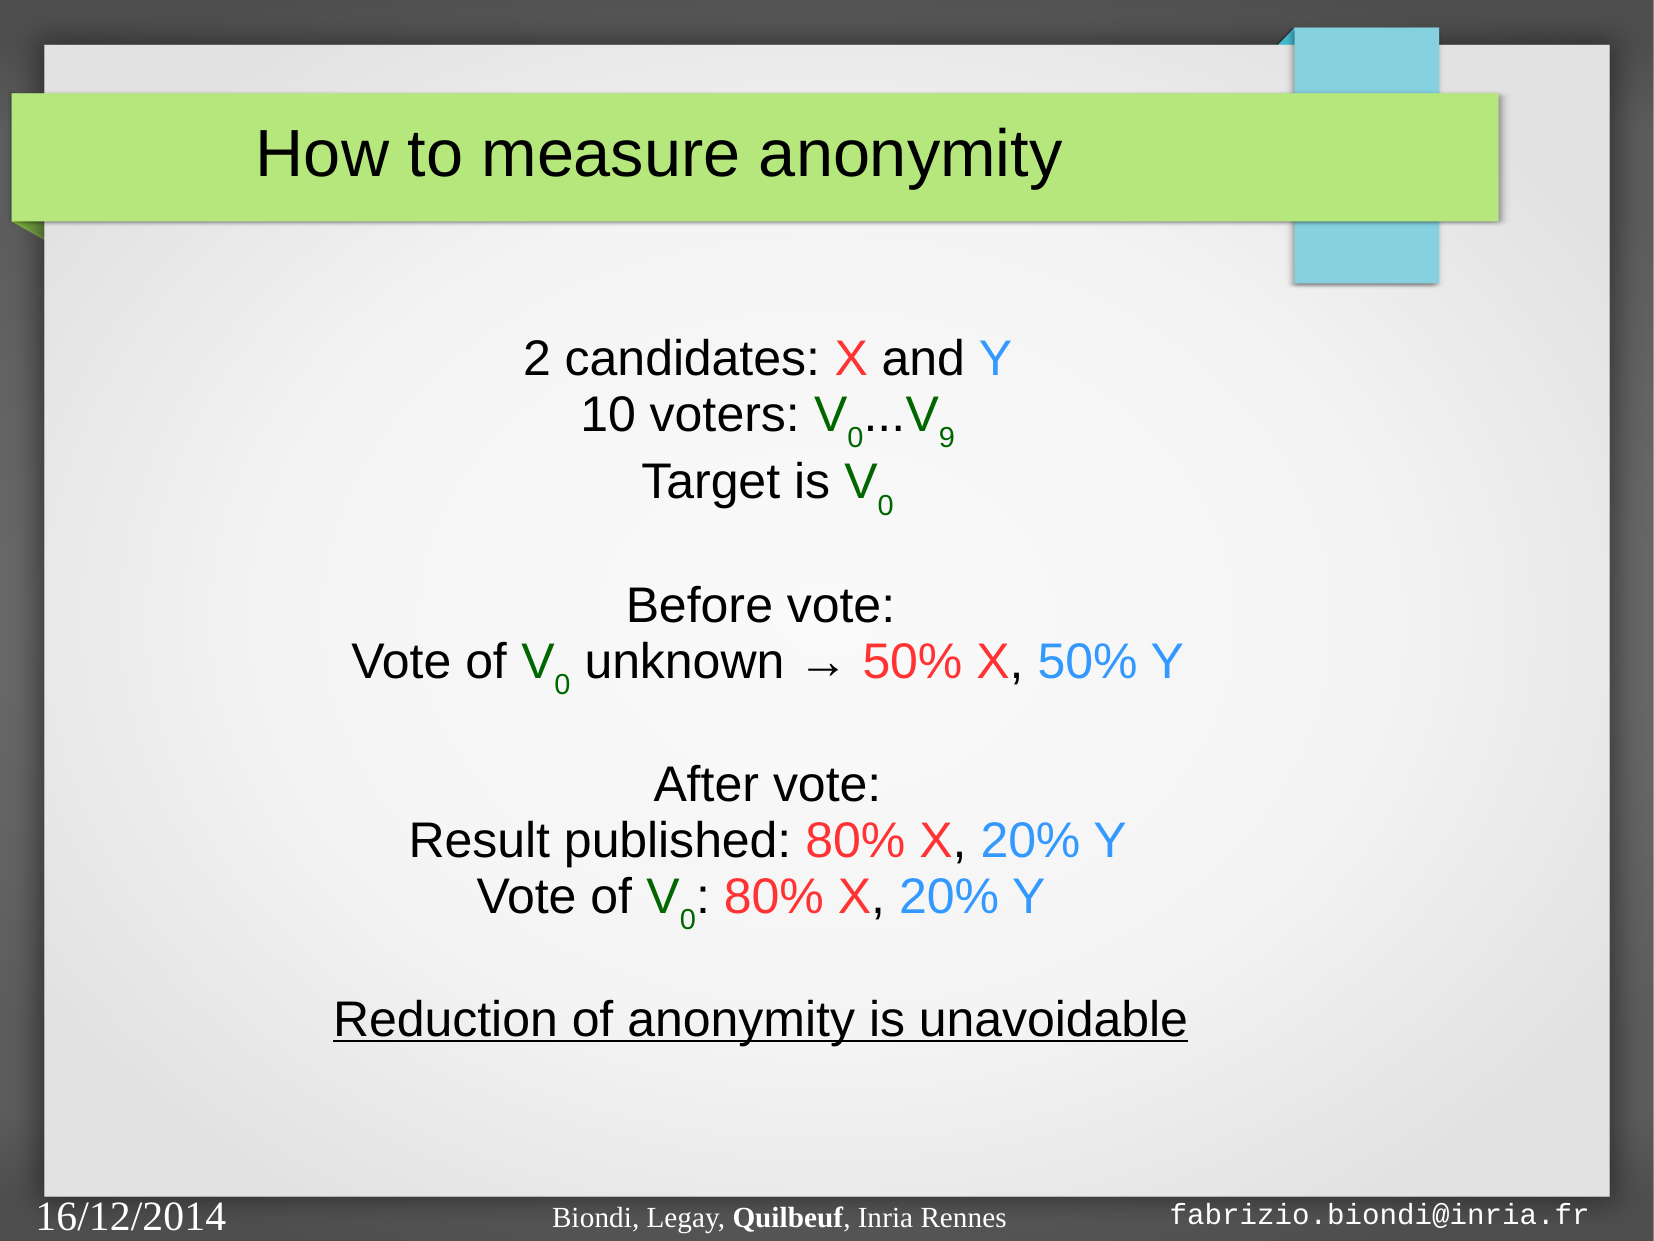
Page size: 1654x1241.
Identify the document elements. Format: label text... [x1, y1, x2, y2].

text_box 2 candidates: X and Y 10 voters: V0...V9 Target is V0 Before vote: Vote of V0 unknown → 50% X, 50% Y After vote: Result published: 80% X, 20% Y Vote of V0: 80% X, 20% Y Reduction of anonymity is unavoidable [212, 313, 1323, 1092]
picture [0, 0, 1654, 1241]
title How to measure anonymity [70, 94, 1583, 213]
